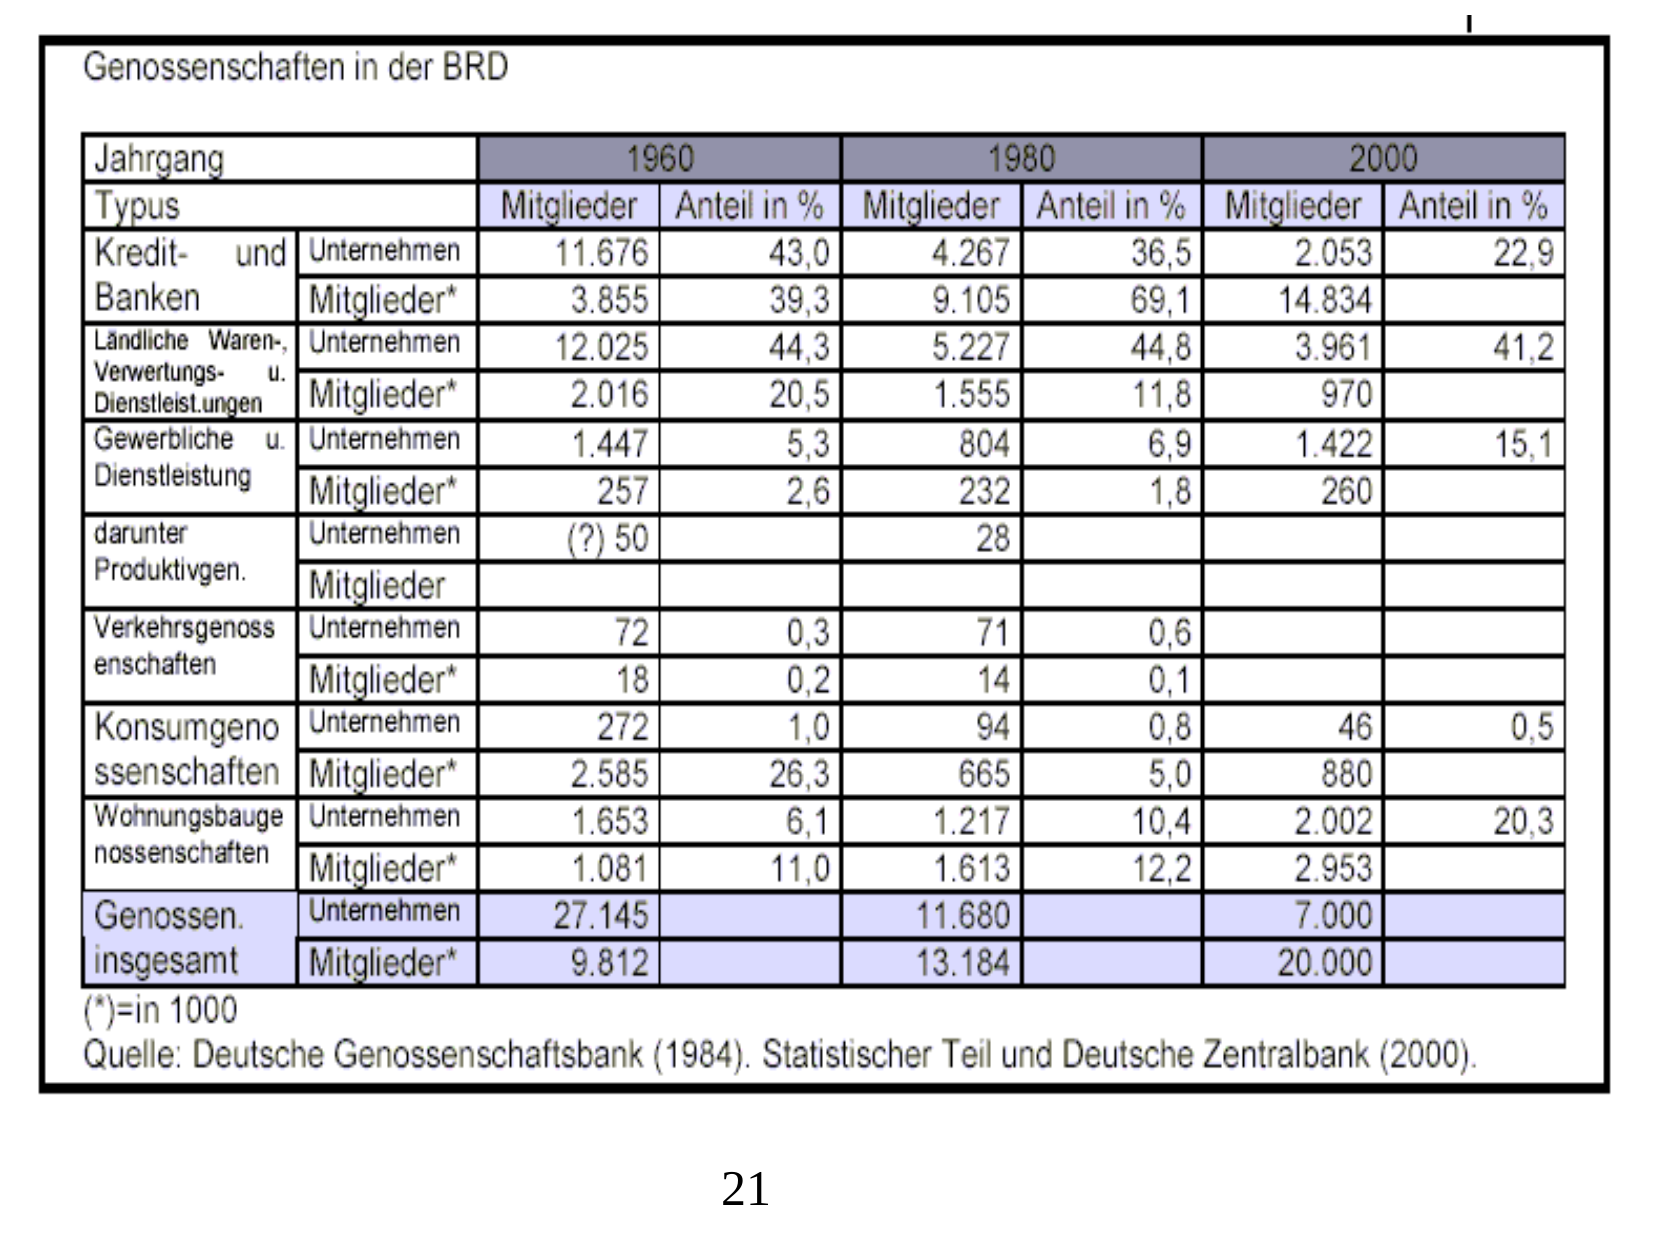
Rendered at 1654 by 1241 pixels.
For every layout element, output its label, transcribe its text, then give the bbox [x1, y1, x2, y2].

picture [10, 15, 1640, 1131]
text_box <Foliennummer> [721, 1161, 1074, 1223]
